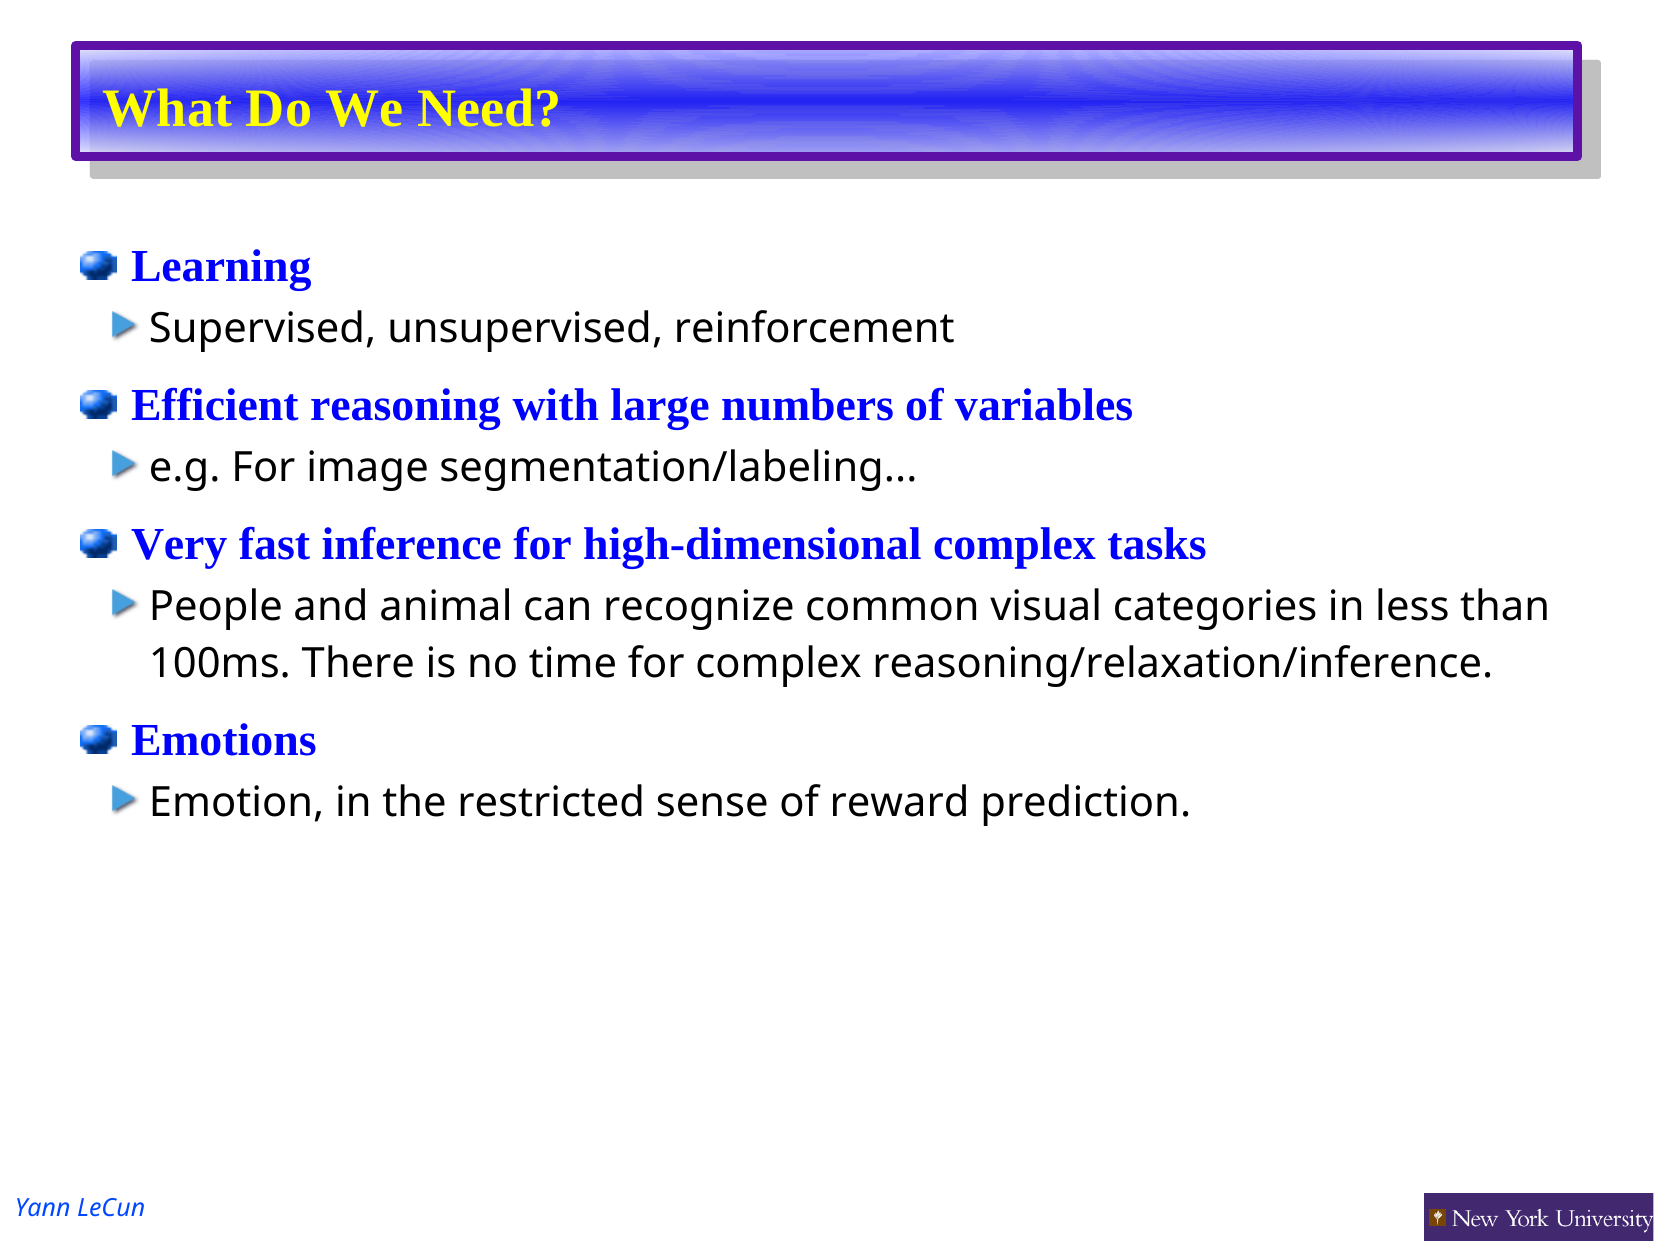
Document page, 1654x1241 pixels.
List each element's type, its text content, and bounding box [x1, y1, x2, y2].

title What Do We Need? [75, 45, 1578, 157]
list Learning Supervised, unsupervised, reinforcement Efficient reasoning with large numbers of variables e.g. For image segmentation/labeling... Very fast inference for high-dimensional complex tasks People and animal can recognize common visual categories in less than 100ms. There is no time for complex reasoning/relaxation/inference. Emotions Emotion, in the restricted sense of reward prediction. [80, 240, 1554, 1075]
picture [1424, 1193, 1654, 1241]
